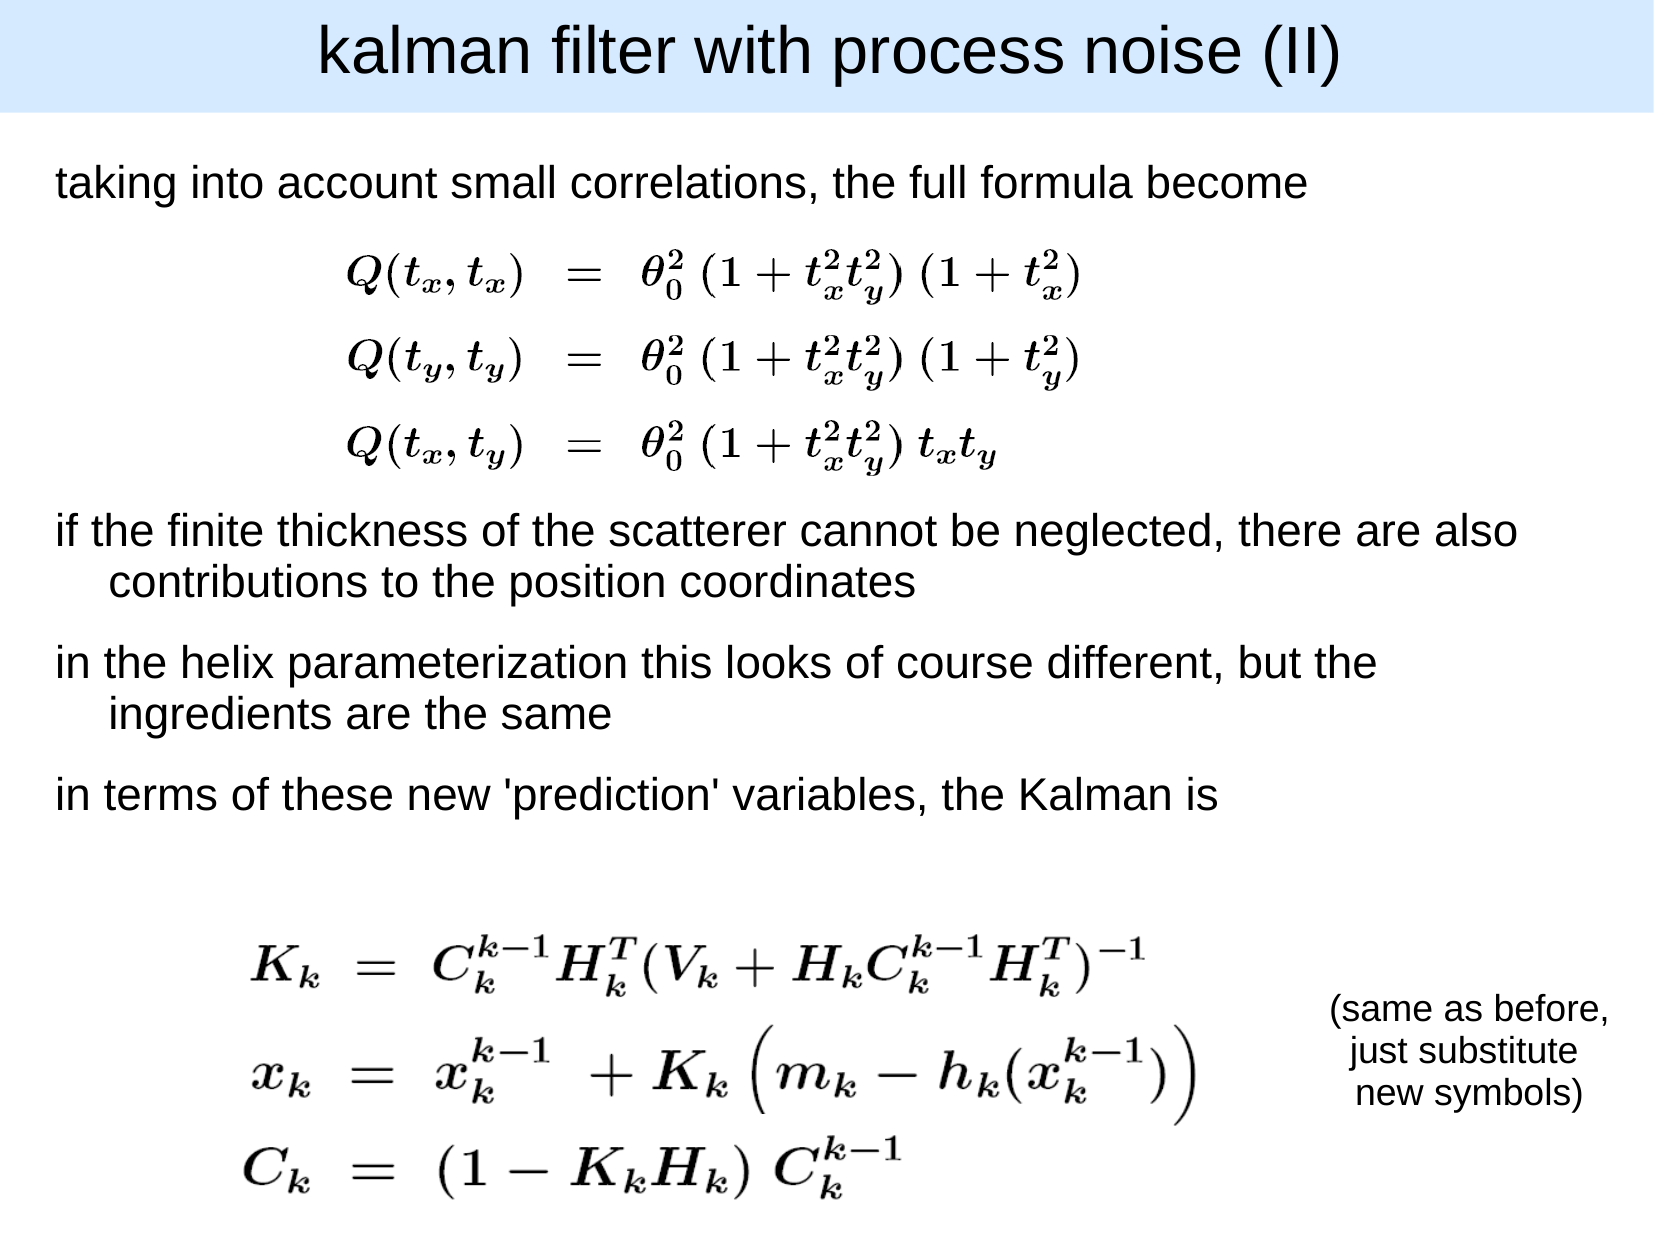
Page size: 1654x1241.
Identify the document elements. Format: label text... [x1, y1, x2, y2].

list taking into account small correlations, the full formula become [37, 156, 1613, 226]
text_box (same as before, just substitute new symbols) [1314, 980, 1625, 1163]
list if the finite thickness of the scatterer cannot be neglected, there are also contributions to the position coordinates in the helix parameterization this looks of course different, but the ingredients are the same in terms of these new 'prediction' variables, the Kalman is [37, 505, 1613, 905]
title kalman filter with process noise (II) [86, 0, 1576, 100]
picture [246, 921, 1147, 1018]
picture [337, 230, 1088, 476]
picture [235, 1020, 1211, 1222]
